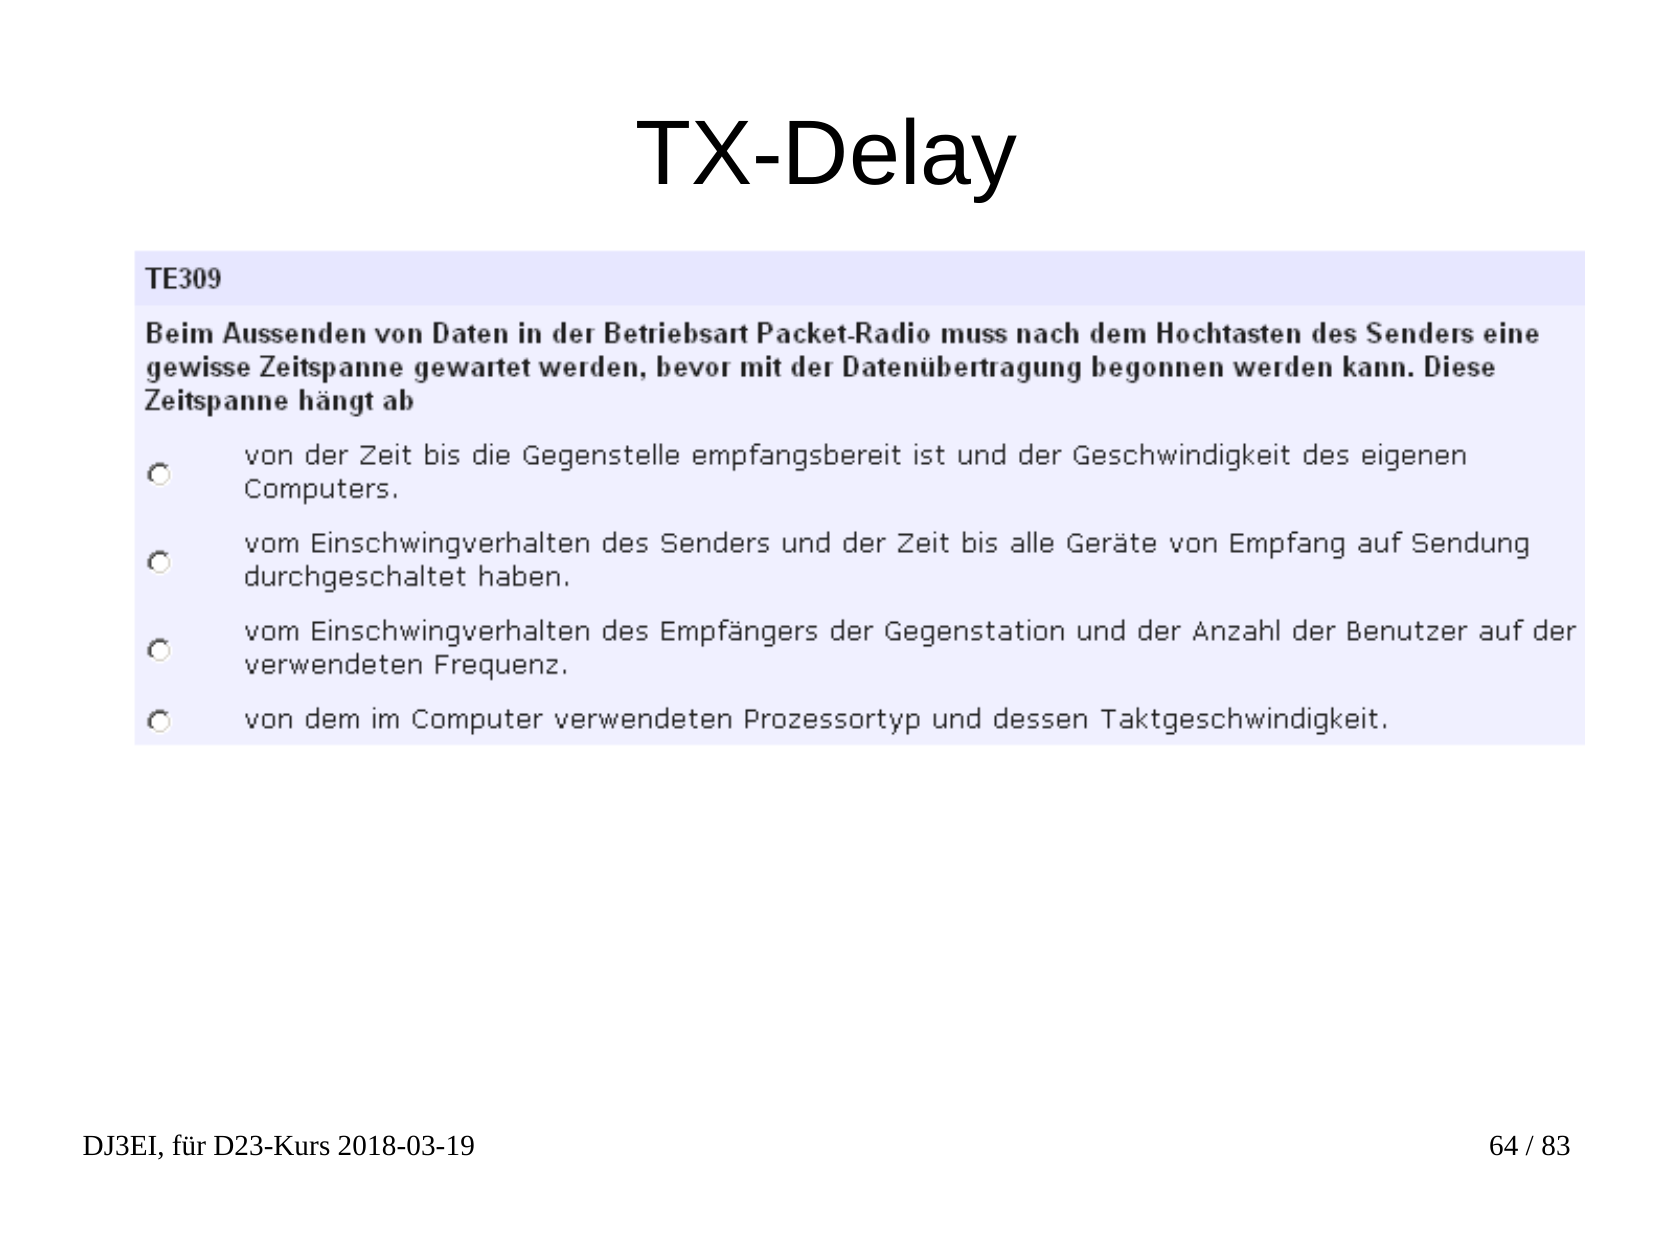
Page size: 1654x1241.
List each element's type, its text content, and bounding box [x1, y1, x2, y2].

title TX-Delay [82, 49, 1571, 257]
picture [129, 241, 1585, 756]
